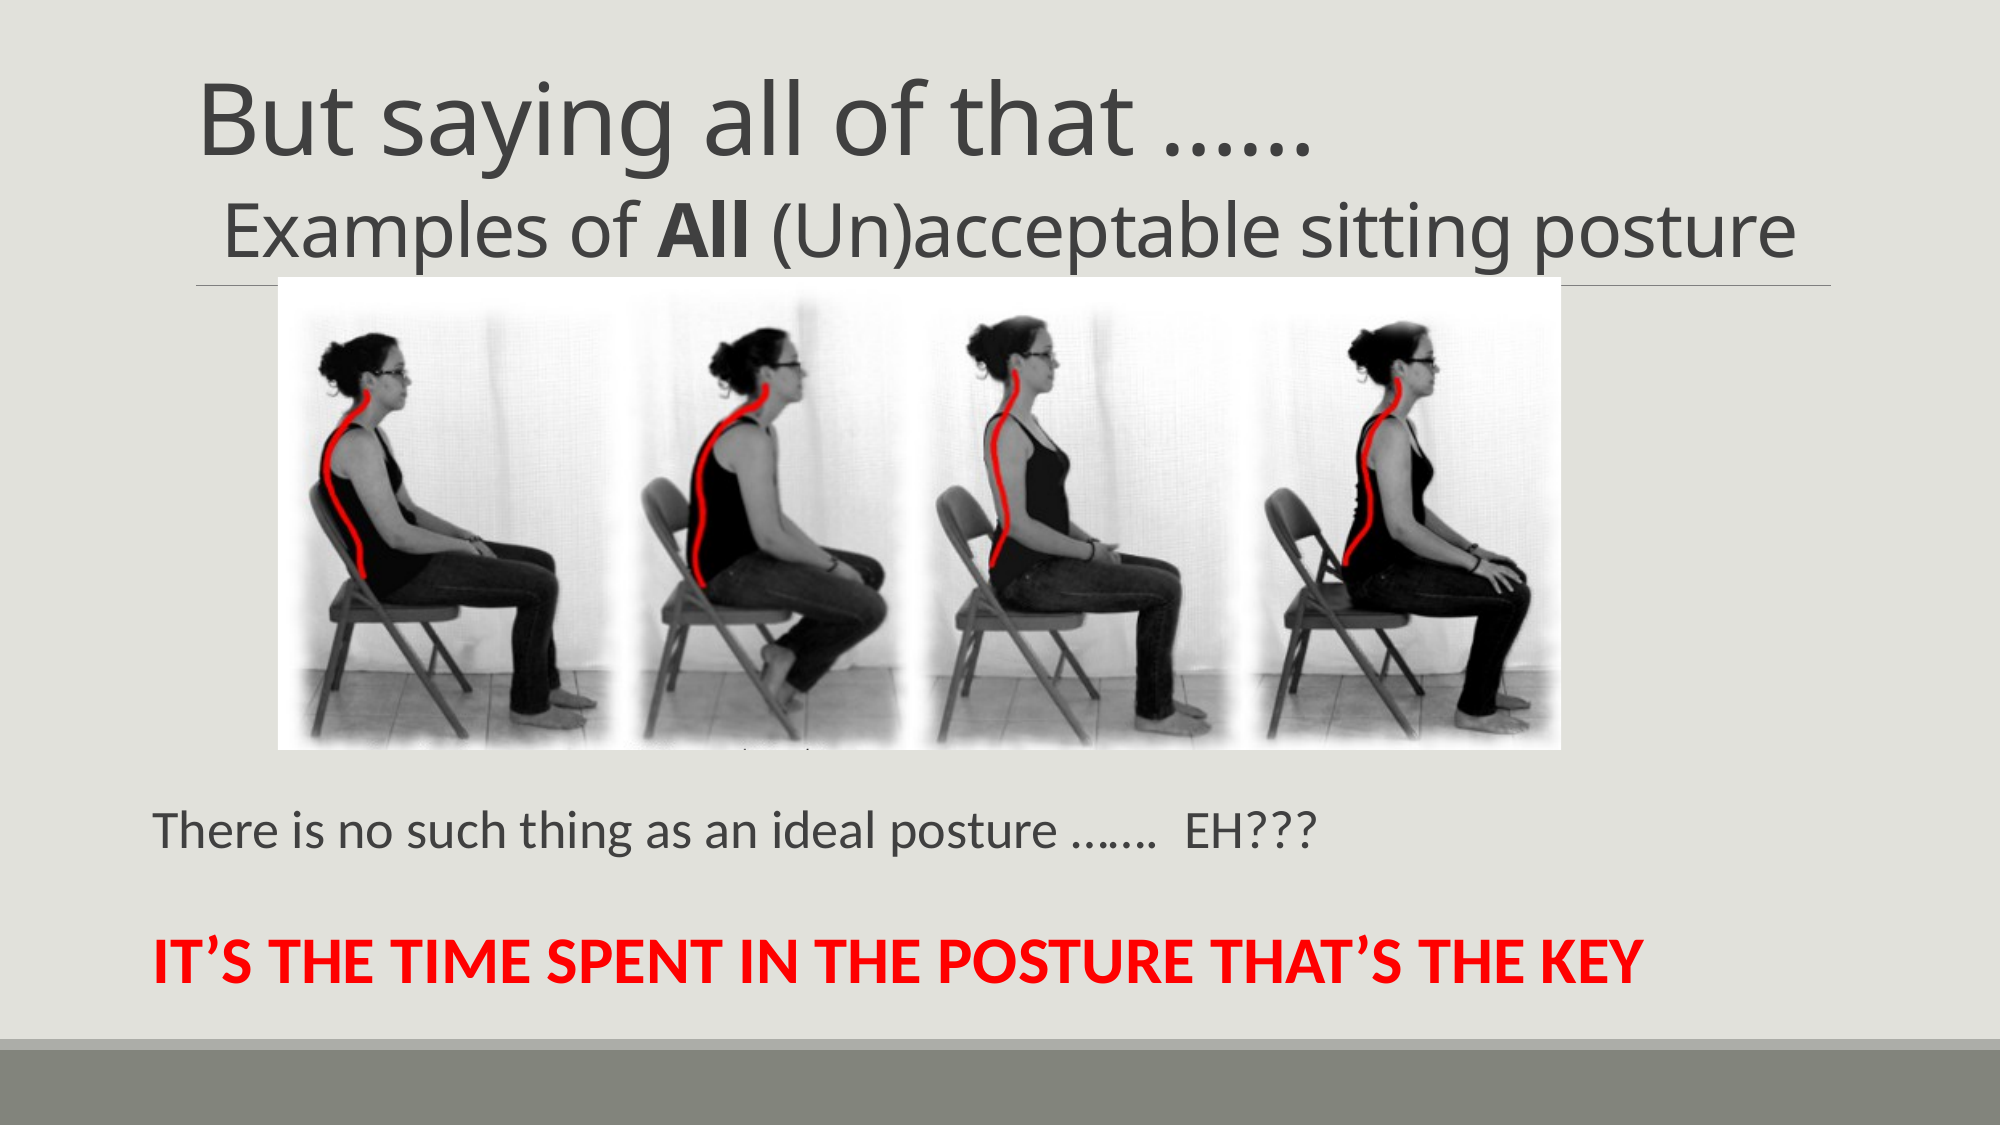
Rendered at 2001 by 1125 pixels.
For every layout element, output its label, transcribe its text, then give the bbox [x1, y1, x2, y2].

list There is no such thing as an ideal posture ……. EH??? IT’S THE TIME SPENT IN THE POSTURE THAT’S THE KEY [137, 809, 1863, 1014]
title But saying all of that …… Examples of All (Un)acceptable sitting posture [180, 47, 1831, 286]
picture [277, 277, 1562, 750]
